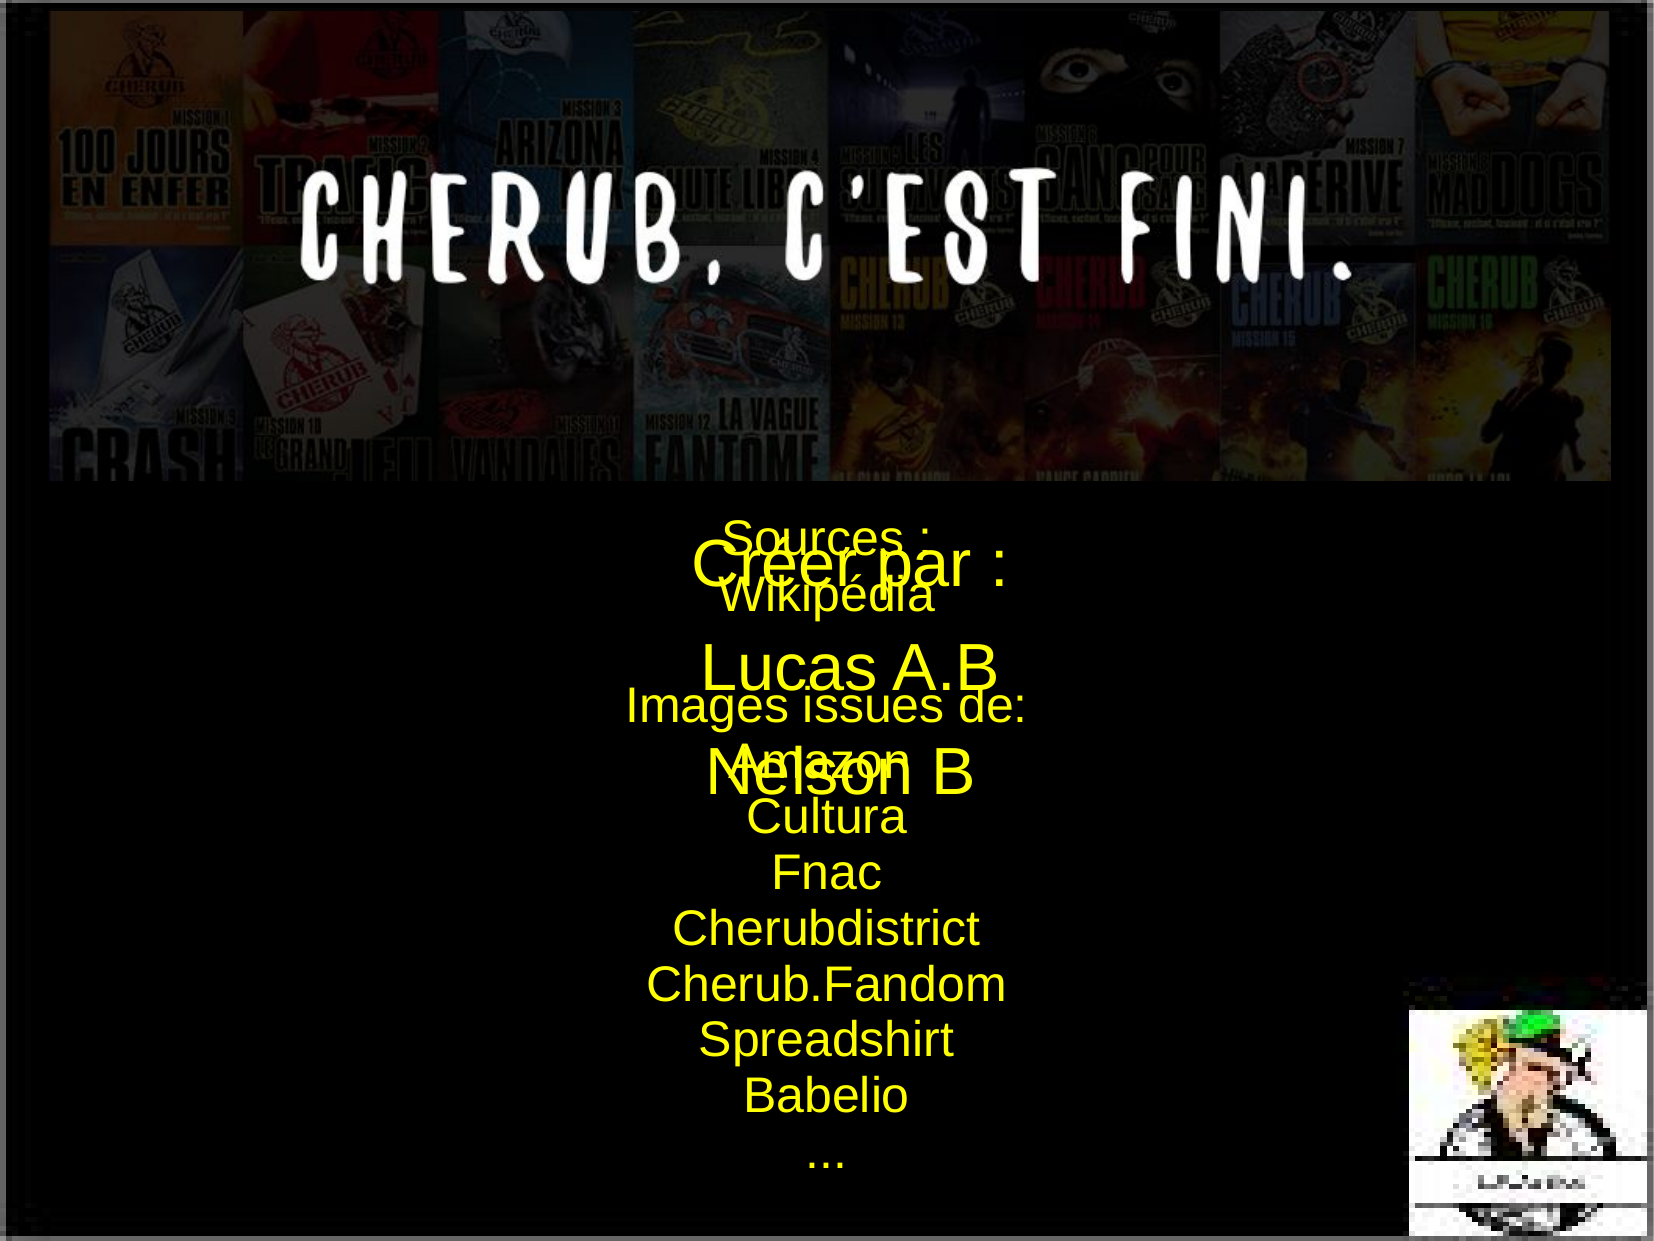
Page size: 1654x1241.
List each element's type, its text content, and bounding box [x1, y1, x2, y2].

picture [0, 0, 1654, 1241]
list Créer par : Lucas A.B Nelson B [70, 495, 1559, 839]
subtitle Sources : Wikipédia Images issues de: Amazon Cultura Fnac Cherubdistrict Cherub.Fandom Spreadshirt Babelio ... [82, 507, 1571, 1182]
